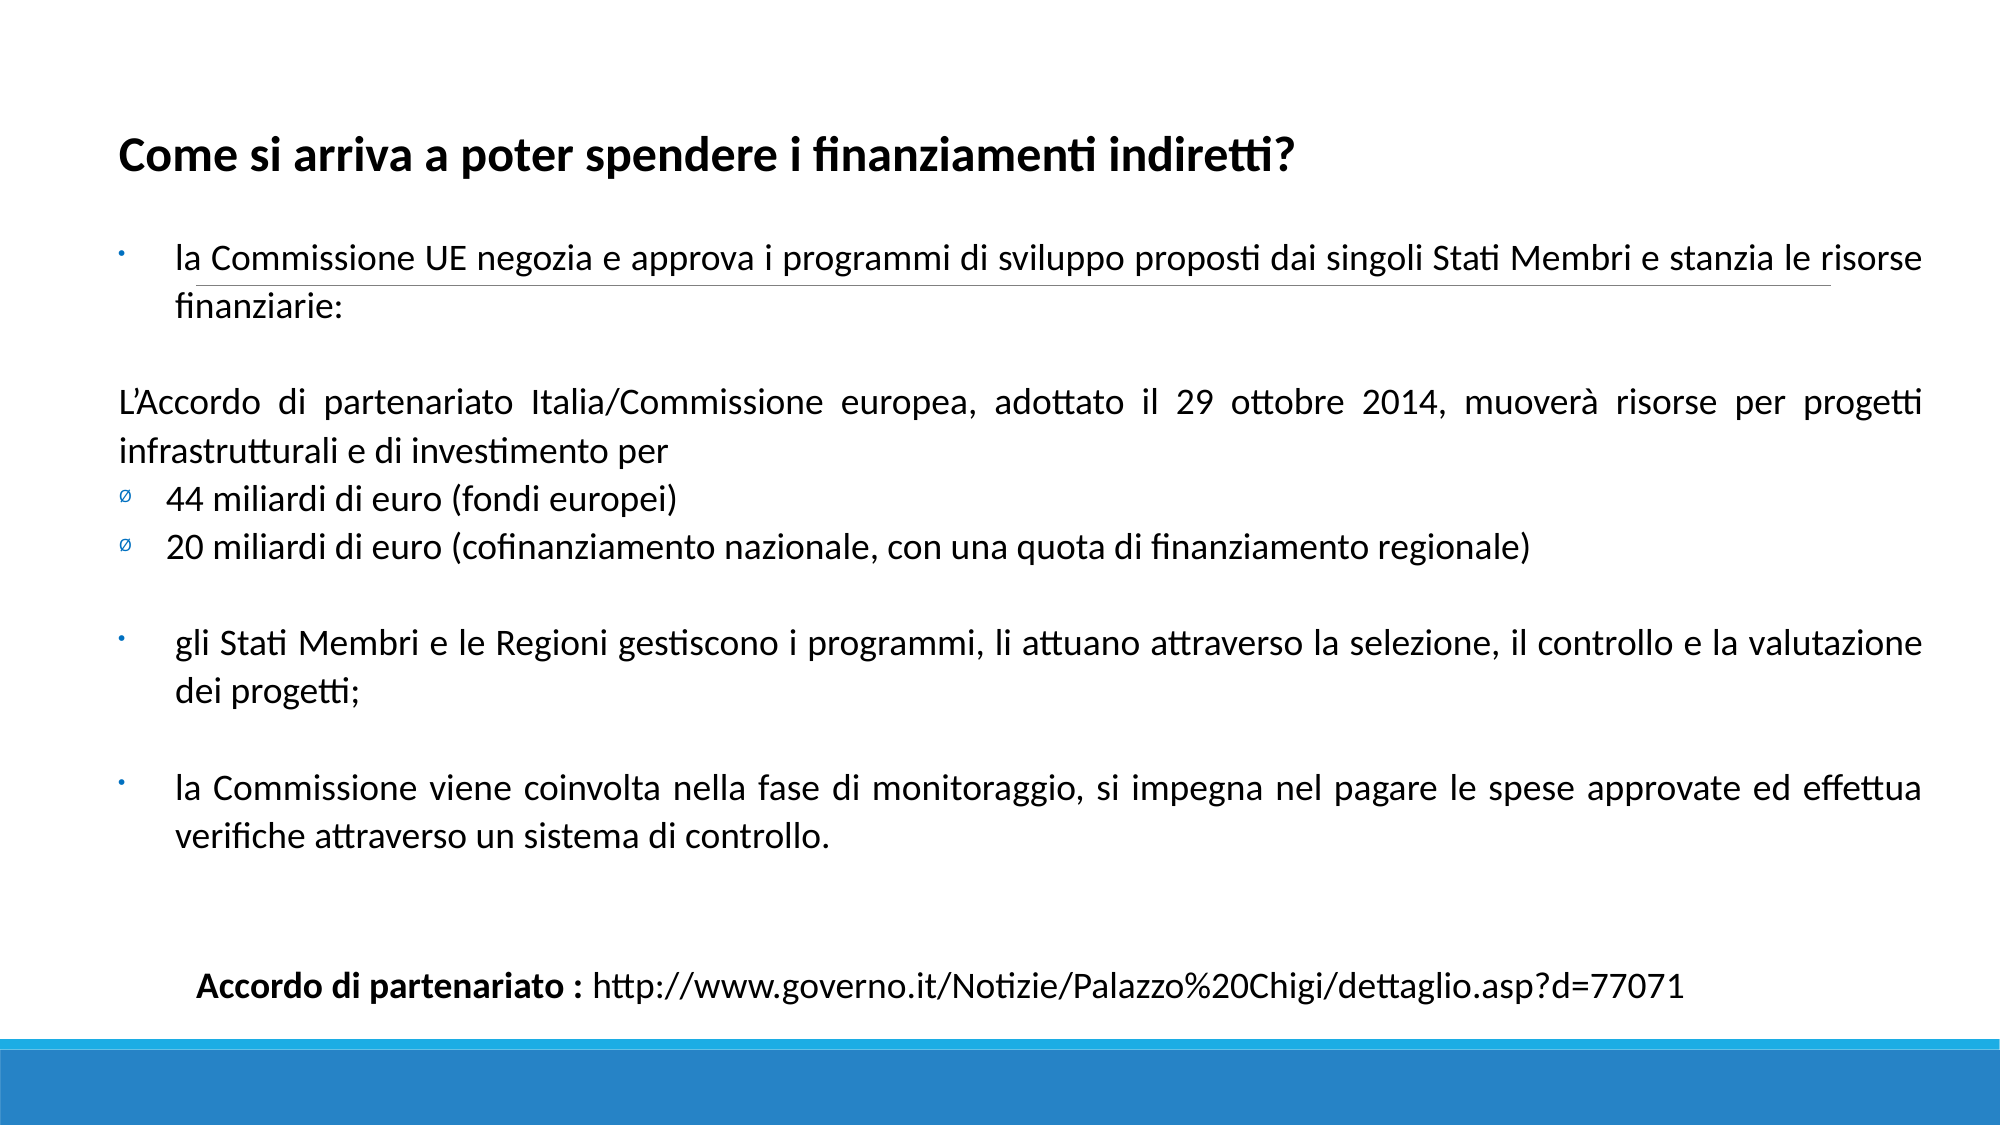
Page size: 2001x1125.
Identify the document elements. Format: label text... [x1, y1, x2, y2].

text_box Accordo di partenariato : http://www.governo.it/Notizie/Palazzo%20Chigi/dettaglio.asp?d=77071 [181, 953, 1713, 1014]
text_box Come si arriva a poter spendere i finanziamenti indiretti? la Commissione UE negozia e approva i programmi di sviluppo proposti dai singoli Stati Membri e stanzia le risorse finanziarie: L’Accordo di partenariato Italia/Commissione europea, adottato il 29 ottobre 2014, muoverà risorse per progetti infrastrutturali e di investimento per 44 miliardi di euro (fondi europei) 20 miliardi di euro (cofinanziamento nazionale, con una quota di finanziamento regionale) gli Stati Membri e le Regioni gestiscono i programmi, li attuano attraverso la selezione, il controllo e la valutazione dei progetti; la Commissione viene coinvolta nella fase di monitoraggio, si impegna nel pagare le spese approvate ed effettua verifiche attraverso un sistema di controllo. [104, 110, 1940, 864]
